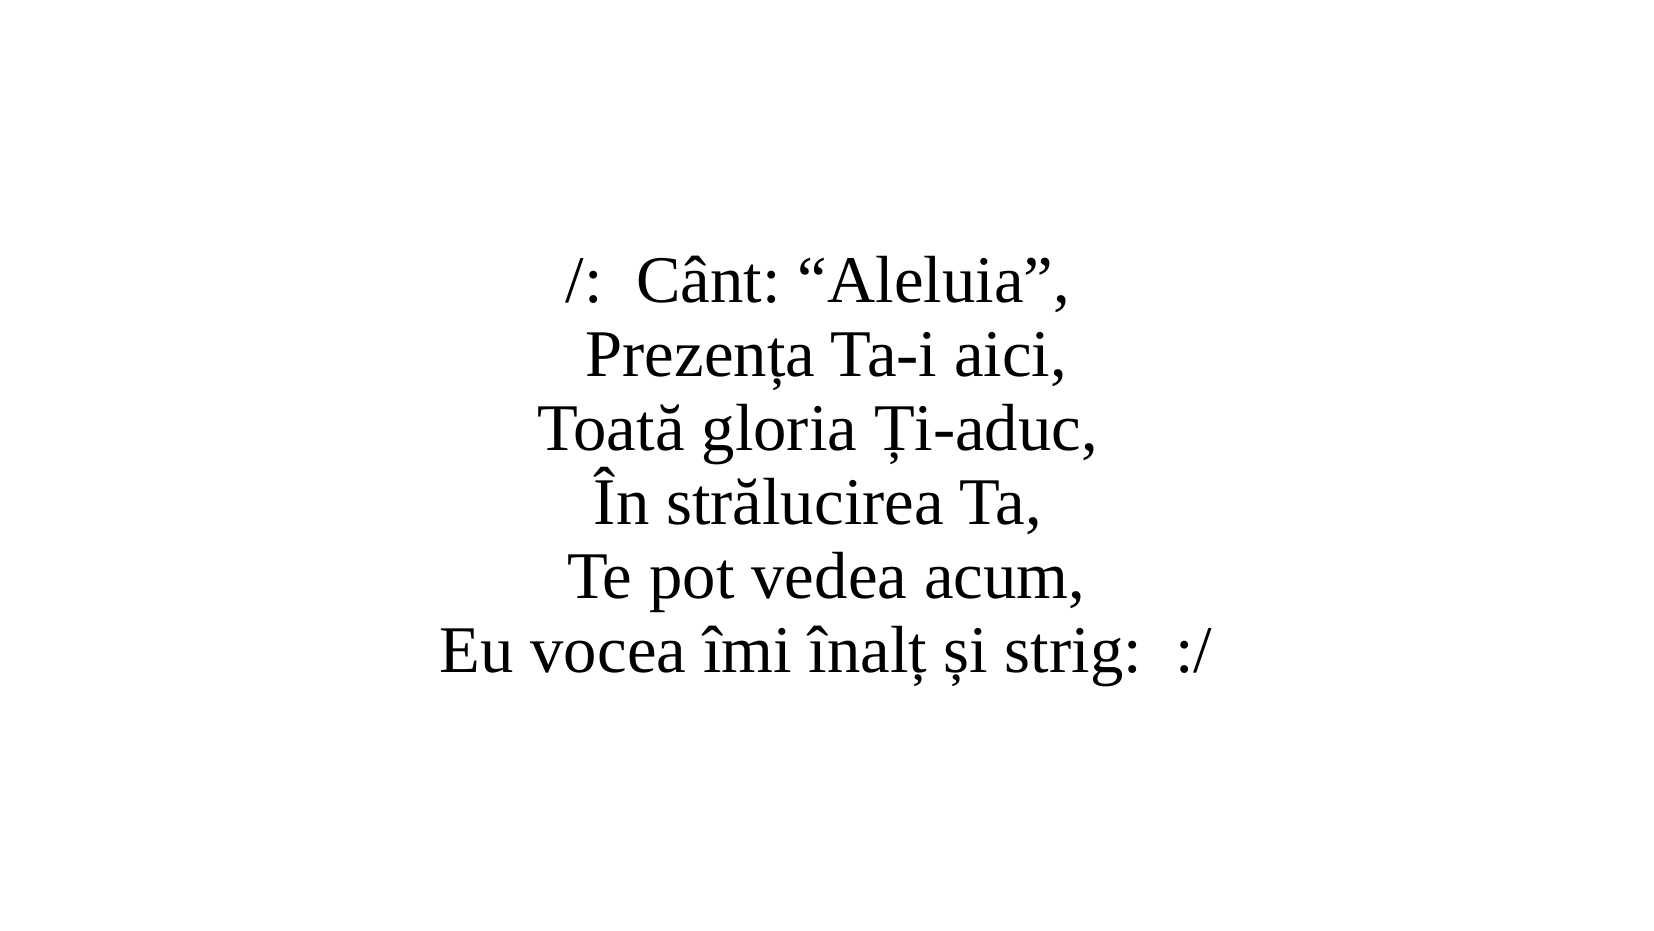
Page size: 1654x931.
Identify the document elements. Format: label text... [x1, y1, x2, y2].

subtitle /: Cânt: “Aleluia”, Prezența Ta-i aici, Toată gloria Ți-aduc, În strălucirea Ta, Te pot vedea acum, Eu vocea îmi înalț și strig: :/ [300, 150, 1354, 781]
